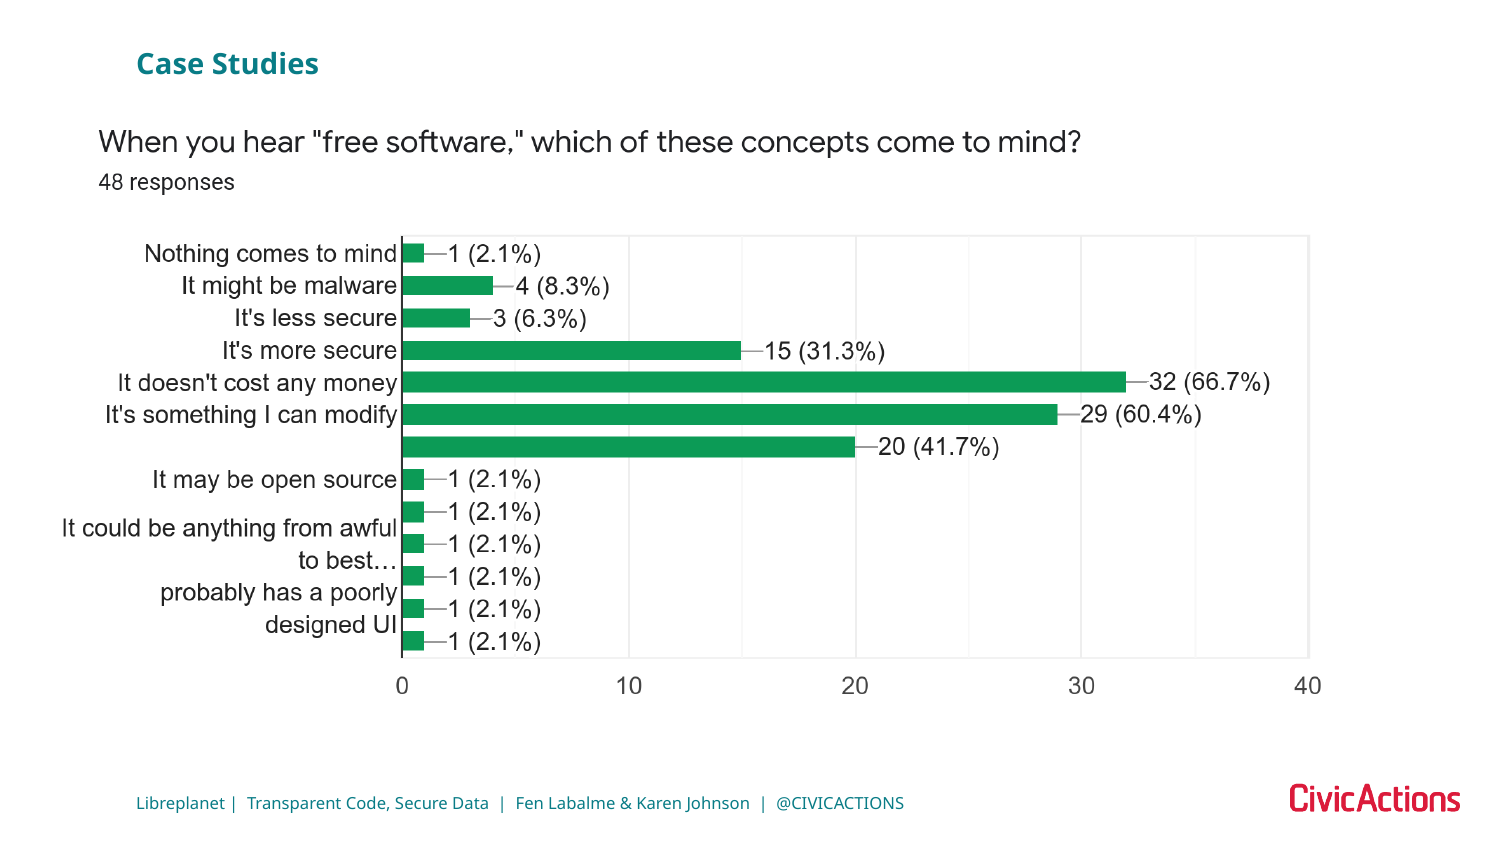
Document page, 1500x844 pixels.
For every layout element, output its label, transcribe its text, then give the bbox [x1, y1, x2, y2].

text_box Libreplanet | Transparent Code, Secure Data | Fen Labalme & Karen Johnson | @CIVICACTIONS [121, 778, 1467, 817]
title Case Studies [121, 30, 1375, 75]
picture [52, 75, 1448, 778]
